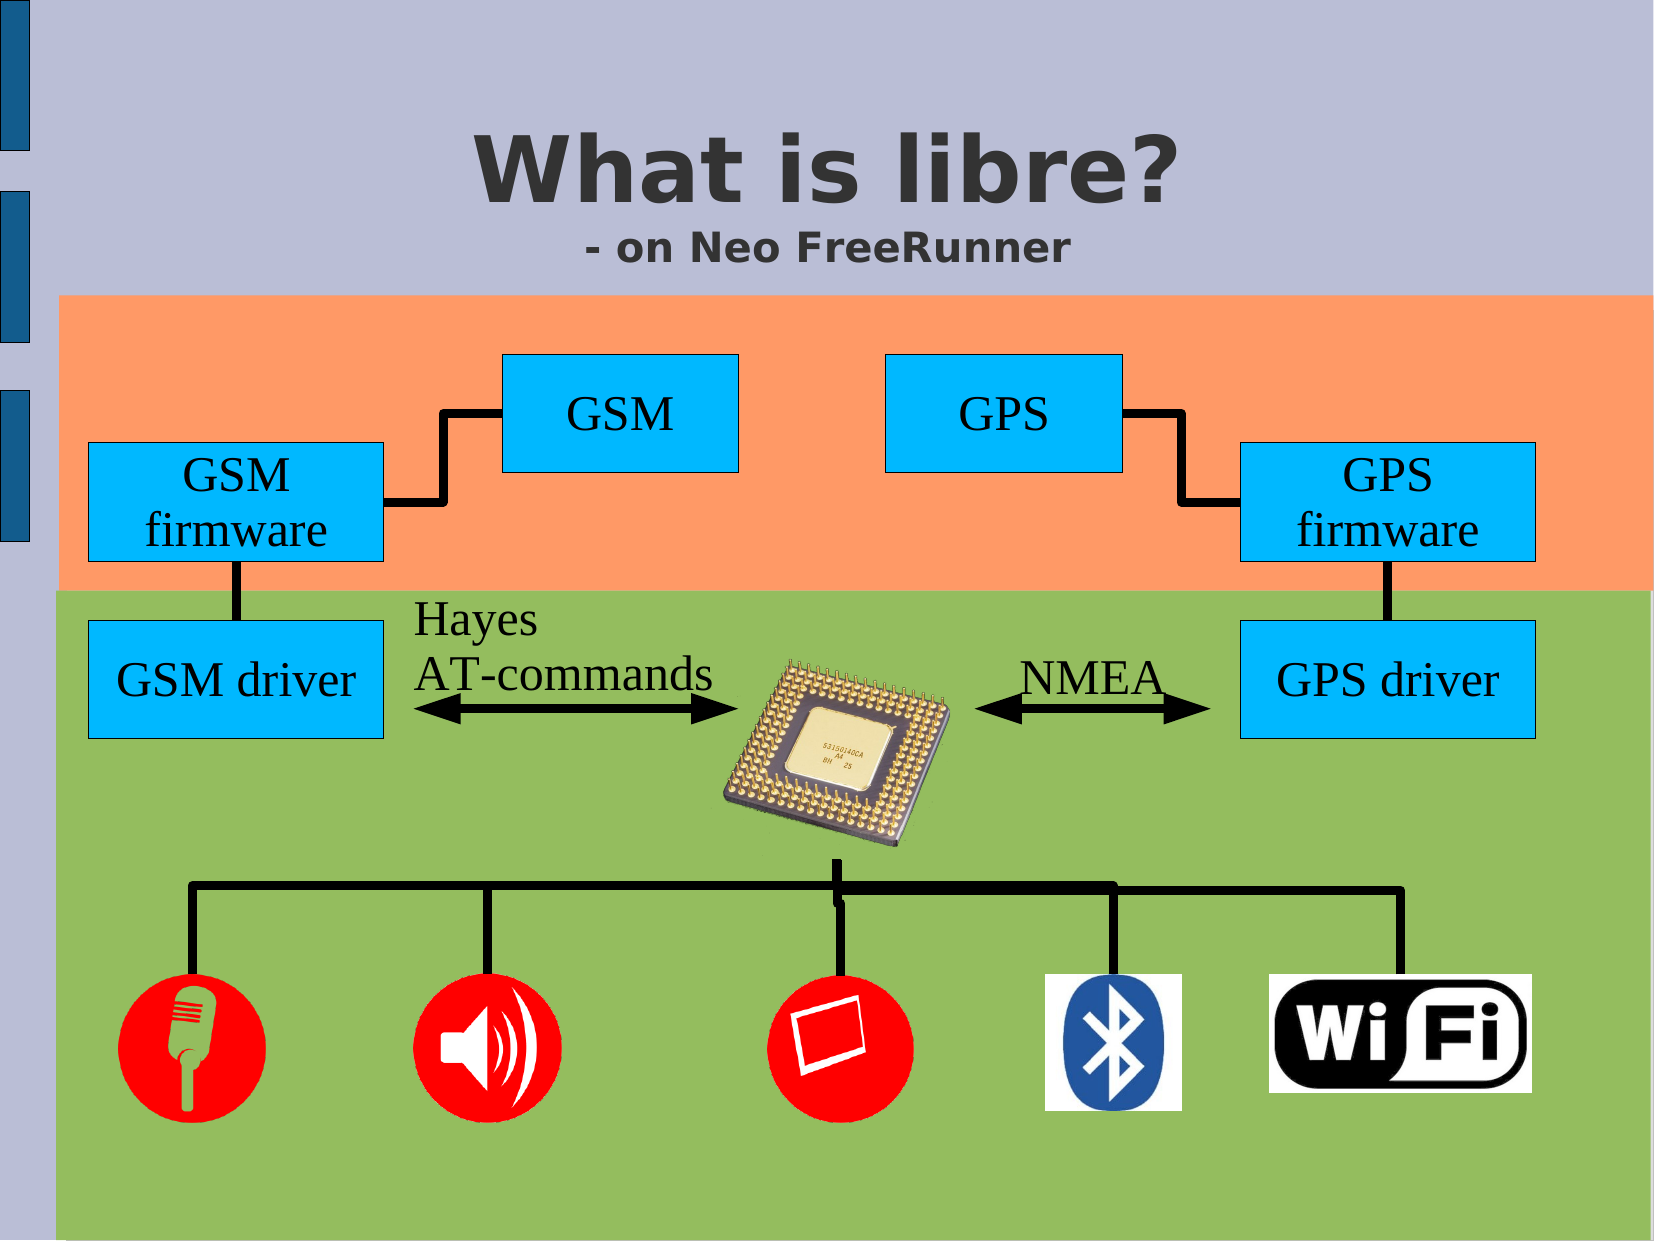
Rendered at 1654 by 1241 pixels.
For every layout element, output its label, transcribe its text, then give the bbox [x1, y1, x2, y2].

text_box Hayes AT-commands [413, 590, 714, 712]
picture [413, 973, 562, 1123]
text_box [56, 295, 1654, 1241]
text_box NMEA [1019, 649, 1167, 704]
text_box GPS [885, 354, 1123, 473]
picture [1045, 974, 1182, 1111]
text_box GSM firmware [88, 442, 384, 562]
picture [1269, 974, 1532, 1093]
picture [118, 974, 266, 1123]
text_box GPS driver [1240, 620, 1536, 739]
picture [767, 975, 914, 1123]
text_box GPS firmware [1240, 442, 1536, 562]
text_box GSM [502, 354, 739, 473]
text_box GSM driver [88, 620, 384, 739]
title What is libre? - on Neo FreeRunner [121, 91, 1534, 295]
picture [708, 649, 966, 860]
